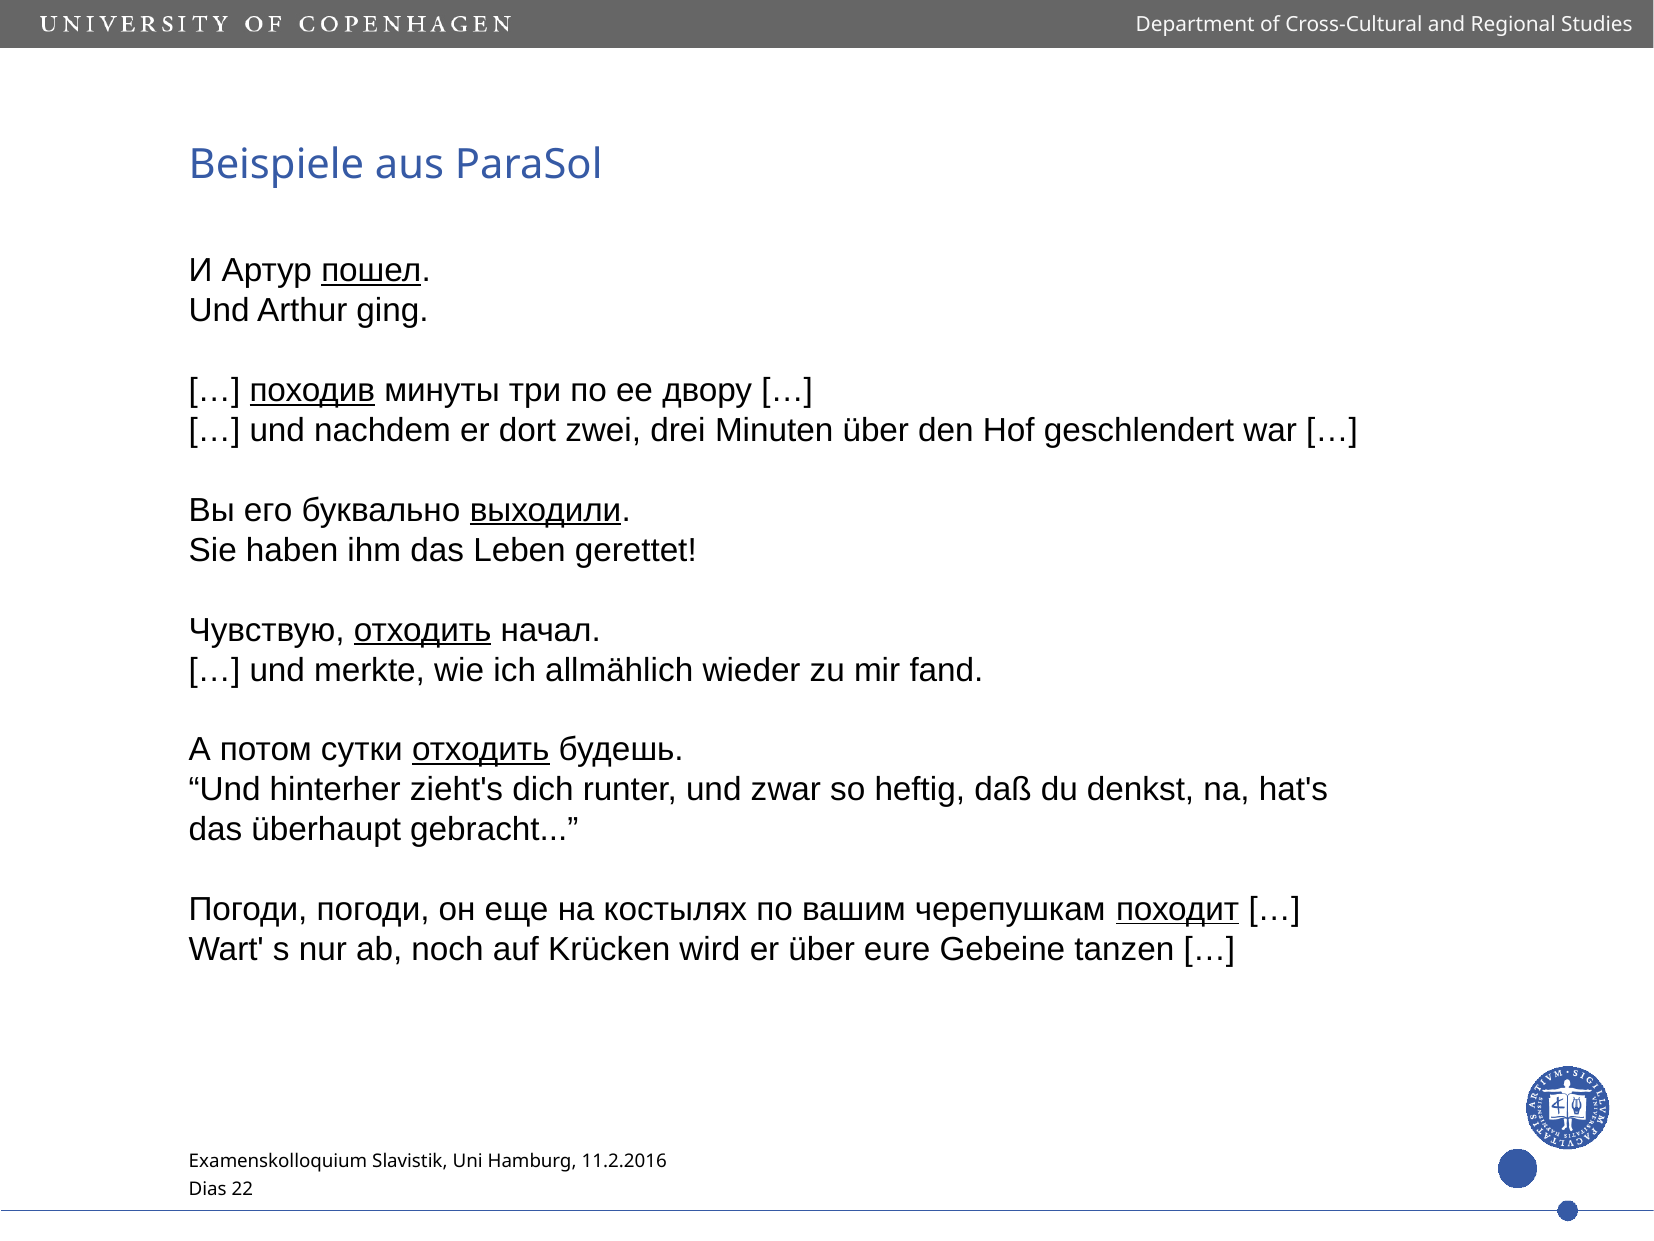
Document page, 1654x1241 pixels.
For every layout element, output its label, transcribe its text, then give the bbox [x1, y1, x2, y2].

slide_number Dias <nummer> [188, 1176, 575, 1203]
list [182, 911, 1372, 1120]
slide_number Examenskolloquium Slavistik, Uni Hamburg, 11.2.2016 [188, 1148, 1379, 1175]
picture [0, 1007, 1654, 1240]
list И Артур пошел. Und Arthur ging. […] походив минуты три по ее двору […] […] und nachdem er dort zwei, drei Minuten über den Hof geschlendert war […] Вы его буквально выходили. Sie haben ihm das Leben gerettet! Чувствую, отходить начал. […] und merkte, wie ich allmählich wieder zu mir fand. А потом сутки отходить будешь. “Und hinterher zieht's dich runter, und zwar so heftig, daß du denkst, na, hat's das überhaupt gebracht...” Погоди, погоди, он еще на костылях по вашим черепушкам походит […] Wart' s nur ab, noch auf Krücken wird er über eure Gebeine tanzen […] [188, 248, 1378, 808]
footer Department of Cross-Cultural and Regional Studies [516, 0, 1648, 48]
title Beispiele aus ParaSol [188, 83, 1378, 188]
